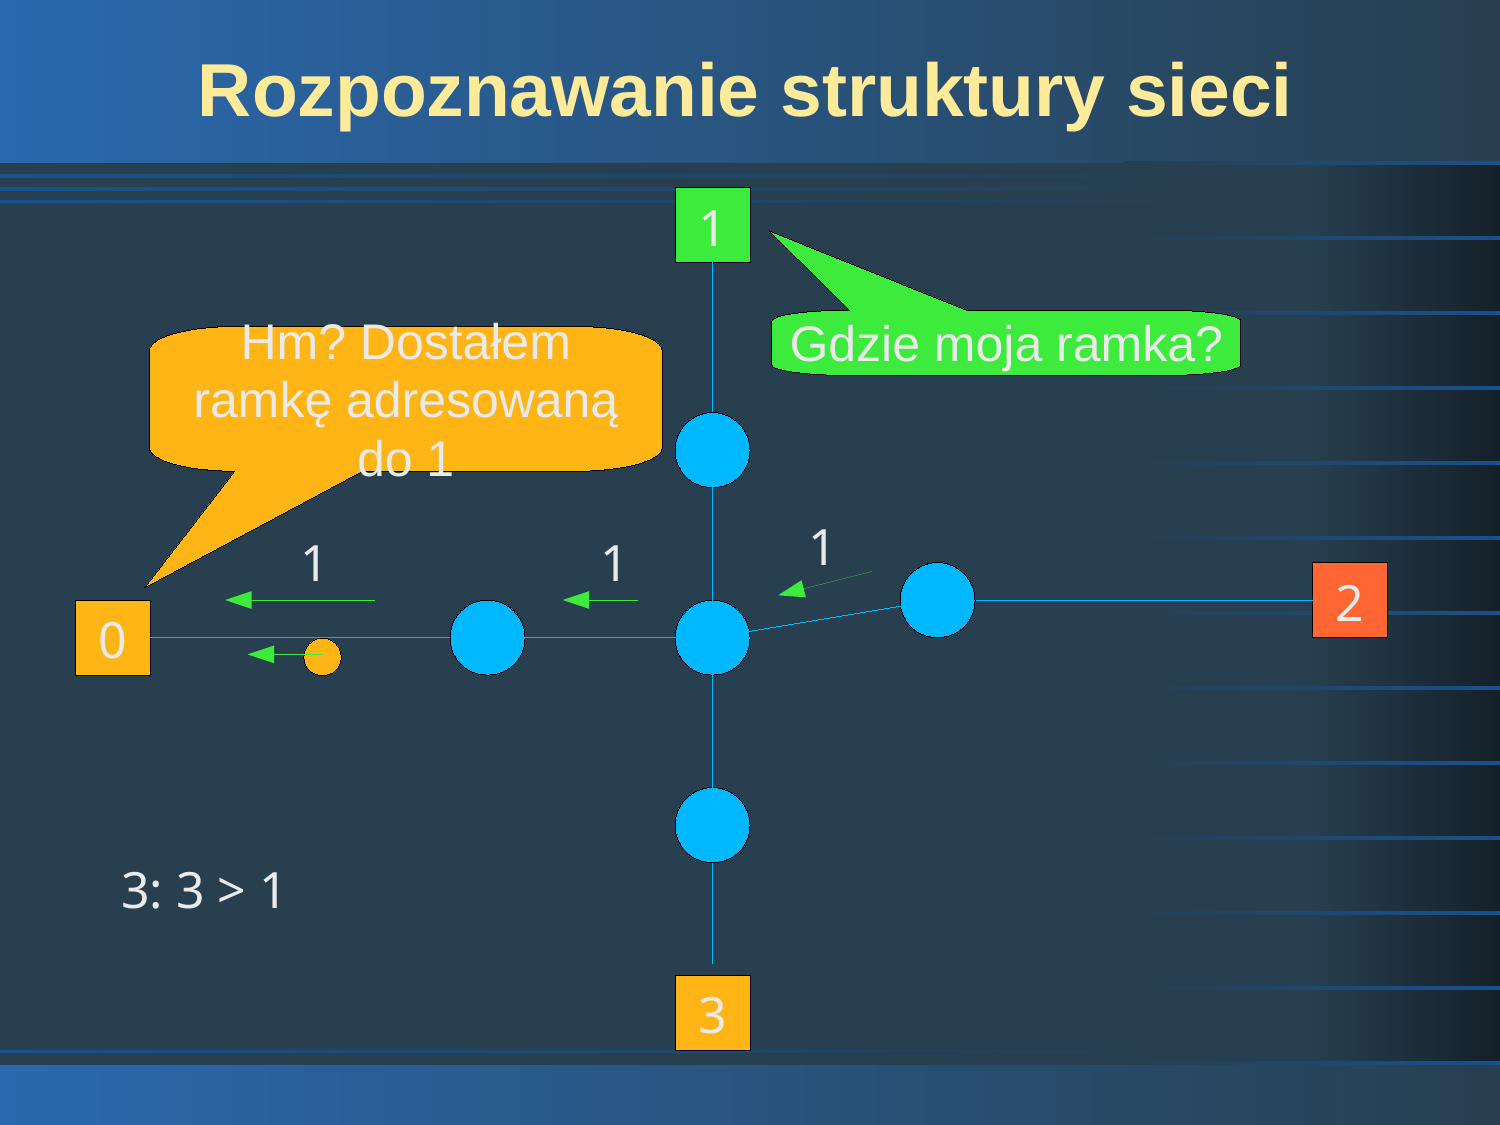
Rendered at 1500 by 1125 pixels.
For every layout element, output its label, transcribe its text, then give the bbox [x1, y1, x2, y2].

title Rozpoznawanie struktury sieci [83, 24, 1409, 151]
text_box Hm? Dostałem ramkę adresowaną do 1 [144, 326, 663, 588]
text_box 1 [808, 508, 847, 580]
text_box 1 [675, 187, 751, 263]
text_box 3: 3 > 1 [121, 851, 317, 922]
text_box 3 [675, 975, 751, 1051]
text_box [675, 600, 751, 676]
text_box [675, 787, 751, 863]
text_box [900, 562, 976, 638]
text_box [450, 600, 526, 676]
text_box 2 [1312, 562, 1388, 638]
text_box 1 [300, 525, 333, 596]
text_box Gdzie moja ramka? [769, 230, 1241, 376]
text_box [303, 638, 342, 676]
text_box 0 [75, 600, 151, 676]
text_box [675, 412, 751, 488]
text_box 1 [600, 525, 633, 596]
